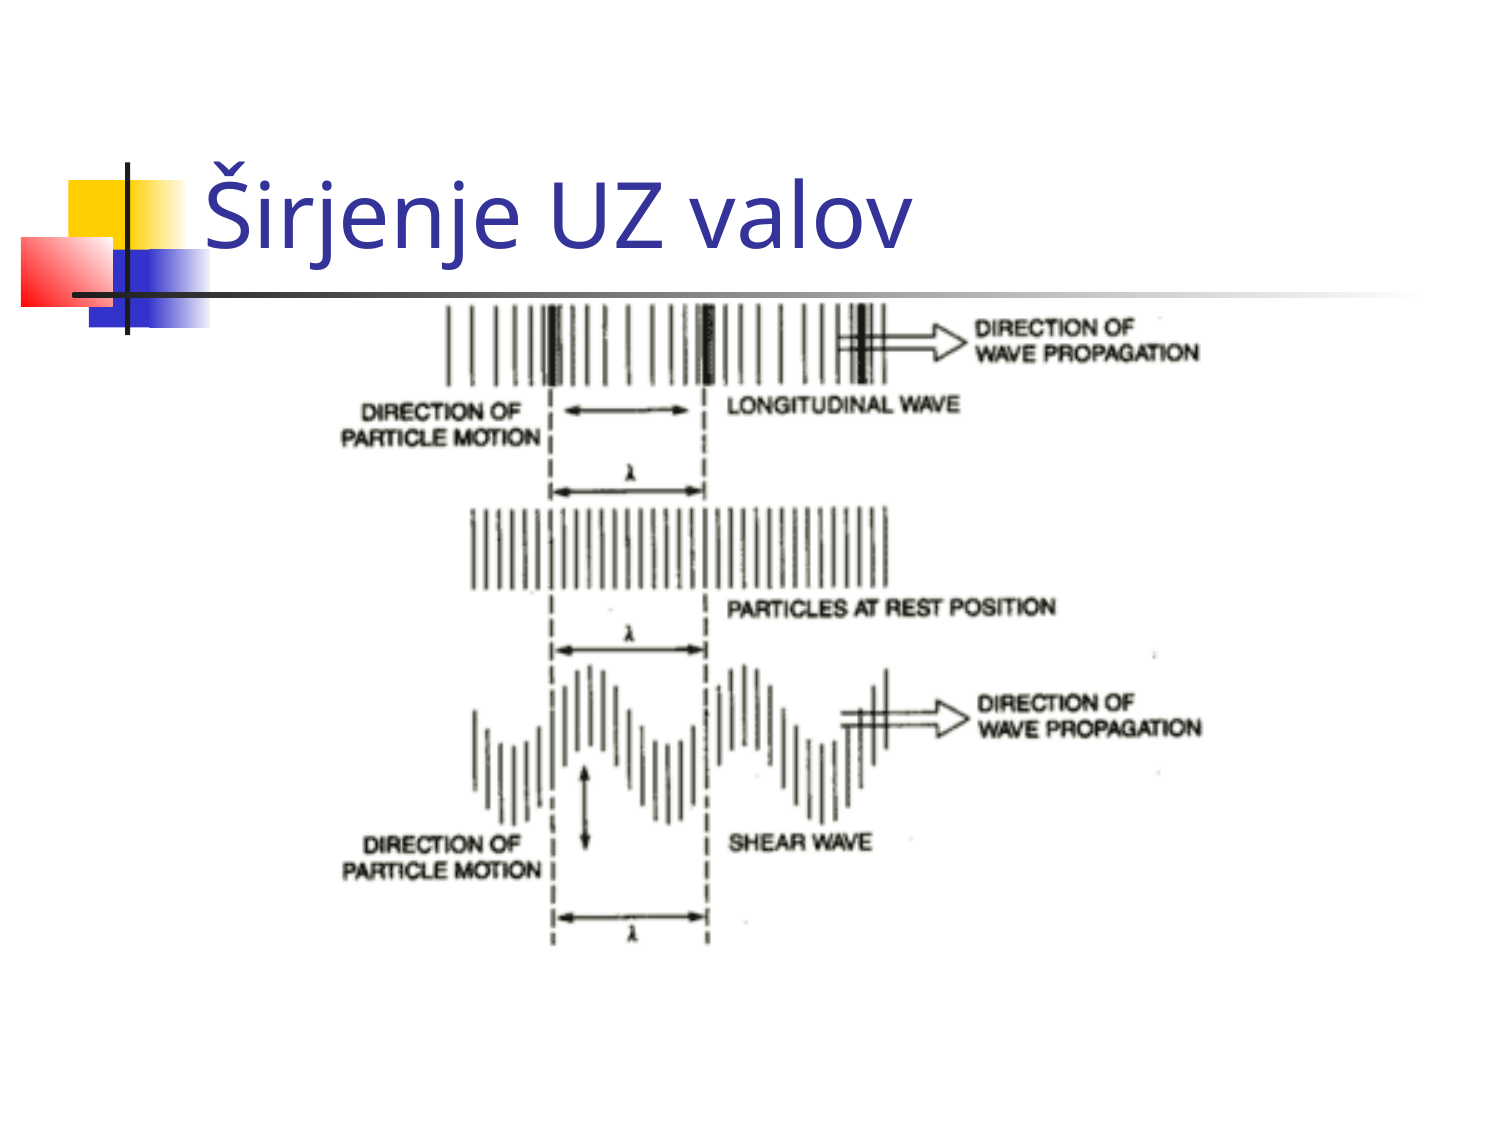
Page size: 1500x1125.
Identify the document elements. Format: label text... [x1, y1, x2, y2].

title Širjenje UZ valov [188, 35, 1468, 276]
picture [336, 302, 1211, 949]
